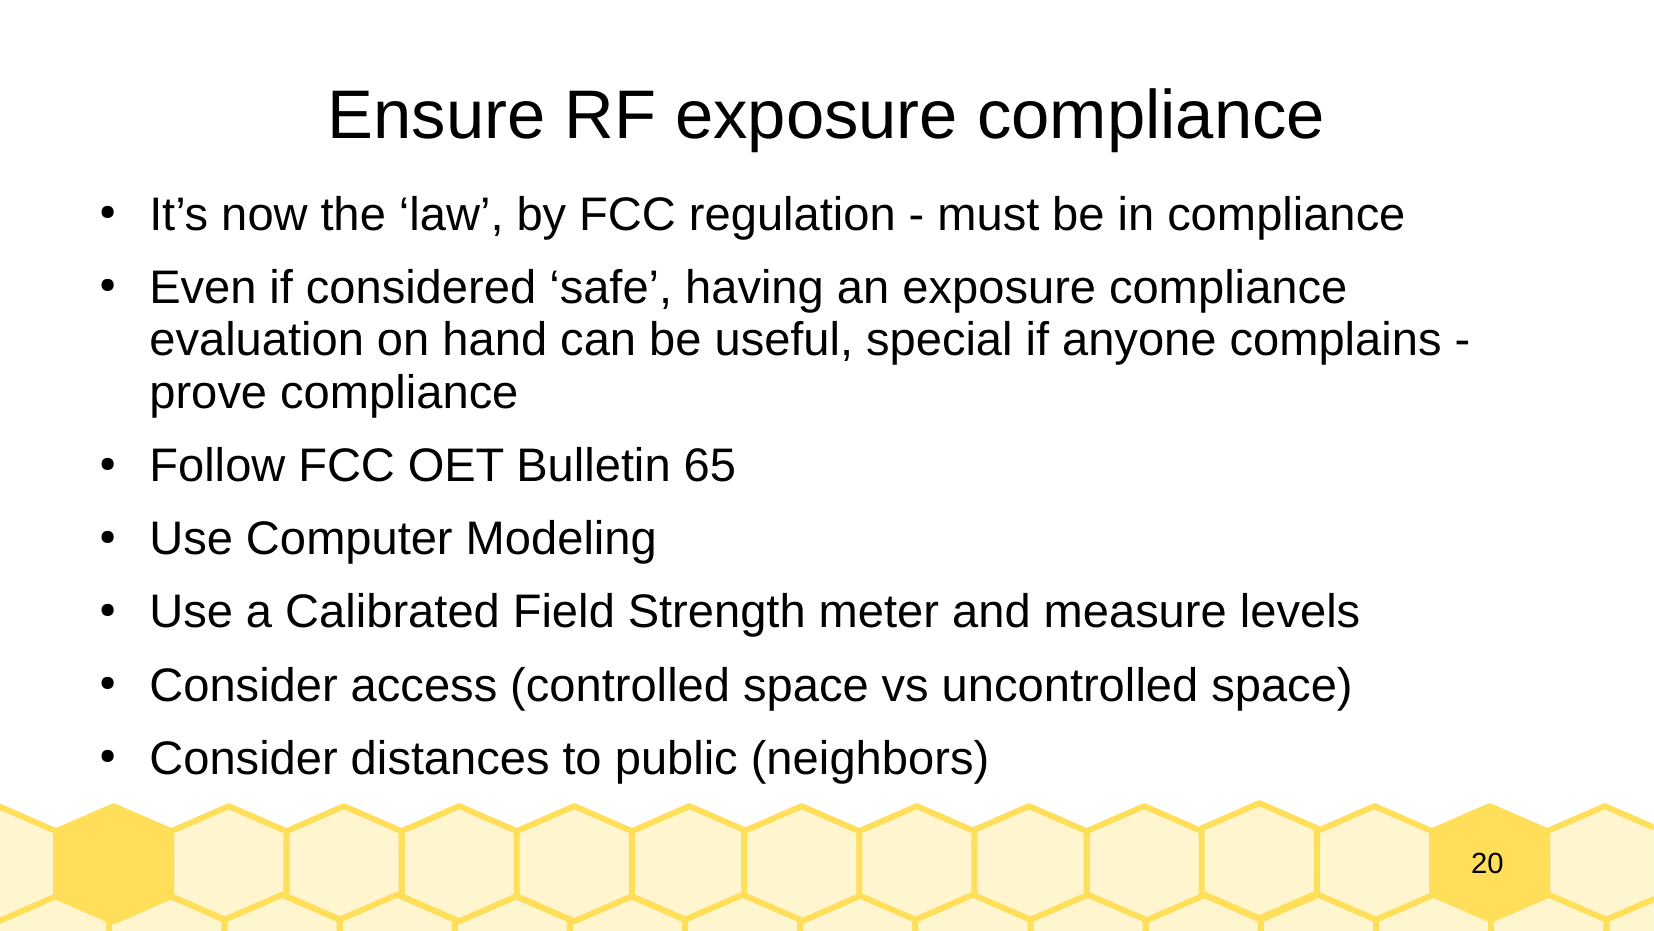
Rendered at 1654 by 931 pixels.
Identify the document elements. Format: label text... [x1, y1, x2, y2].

list It’s now the ‘law’, by FCC regulation - must be in compliance Even if considered ‘safe’, having an exposure compliance evaluation on hand can be useful, special if anyone complains - prove compliance Follow FCC OET Bulletin 65 Use Computer Modeling Use a Calibrated Field Strength meter and measure levels Consider access (controlled space vs uncontrolled space) Consider distances to public (neighbors) [82, 187, 1571, 788]
title Ensure RF exposure compliance [82, 37, 1571, 187]
